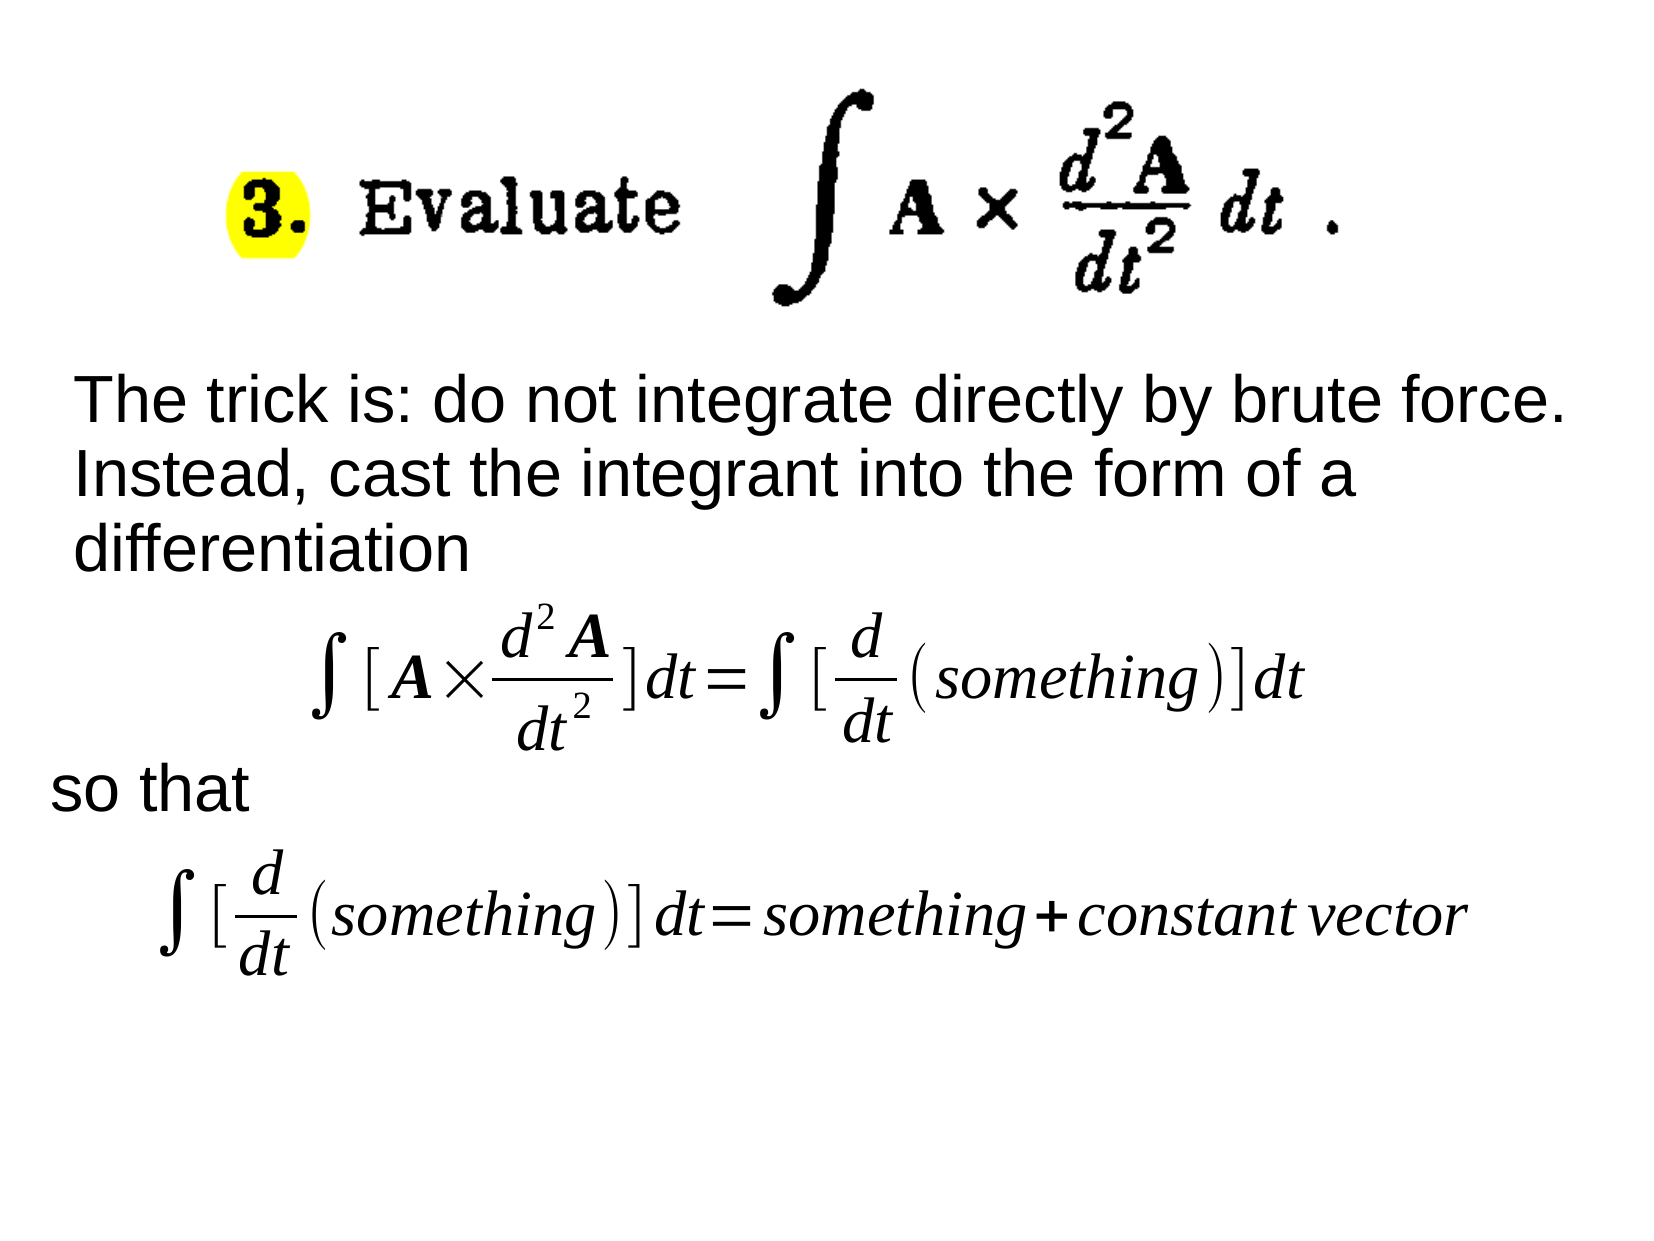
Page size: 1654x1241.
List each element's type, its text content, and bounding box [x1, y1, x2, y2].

text_box The trick is: do not integrate directly by brute force. Instead, cast the integrant into the form of a differentiation [59, 354, 1607, 594]
picture [202, 22, 1382, 319]
chart [286, 593, 1351, 764]
text_box so that [35, 744, 402, 834]
chart [134, 838, 1489, 992]
